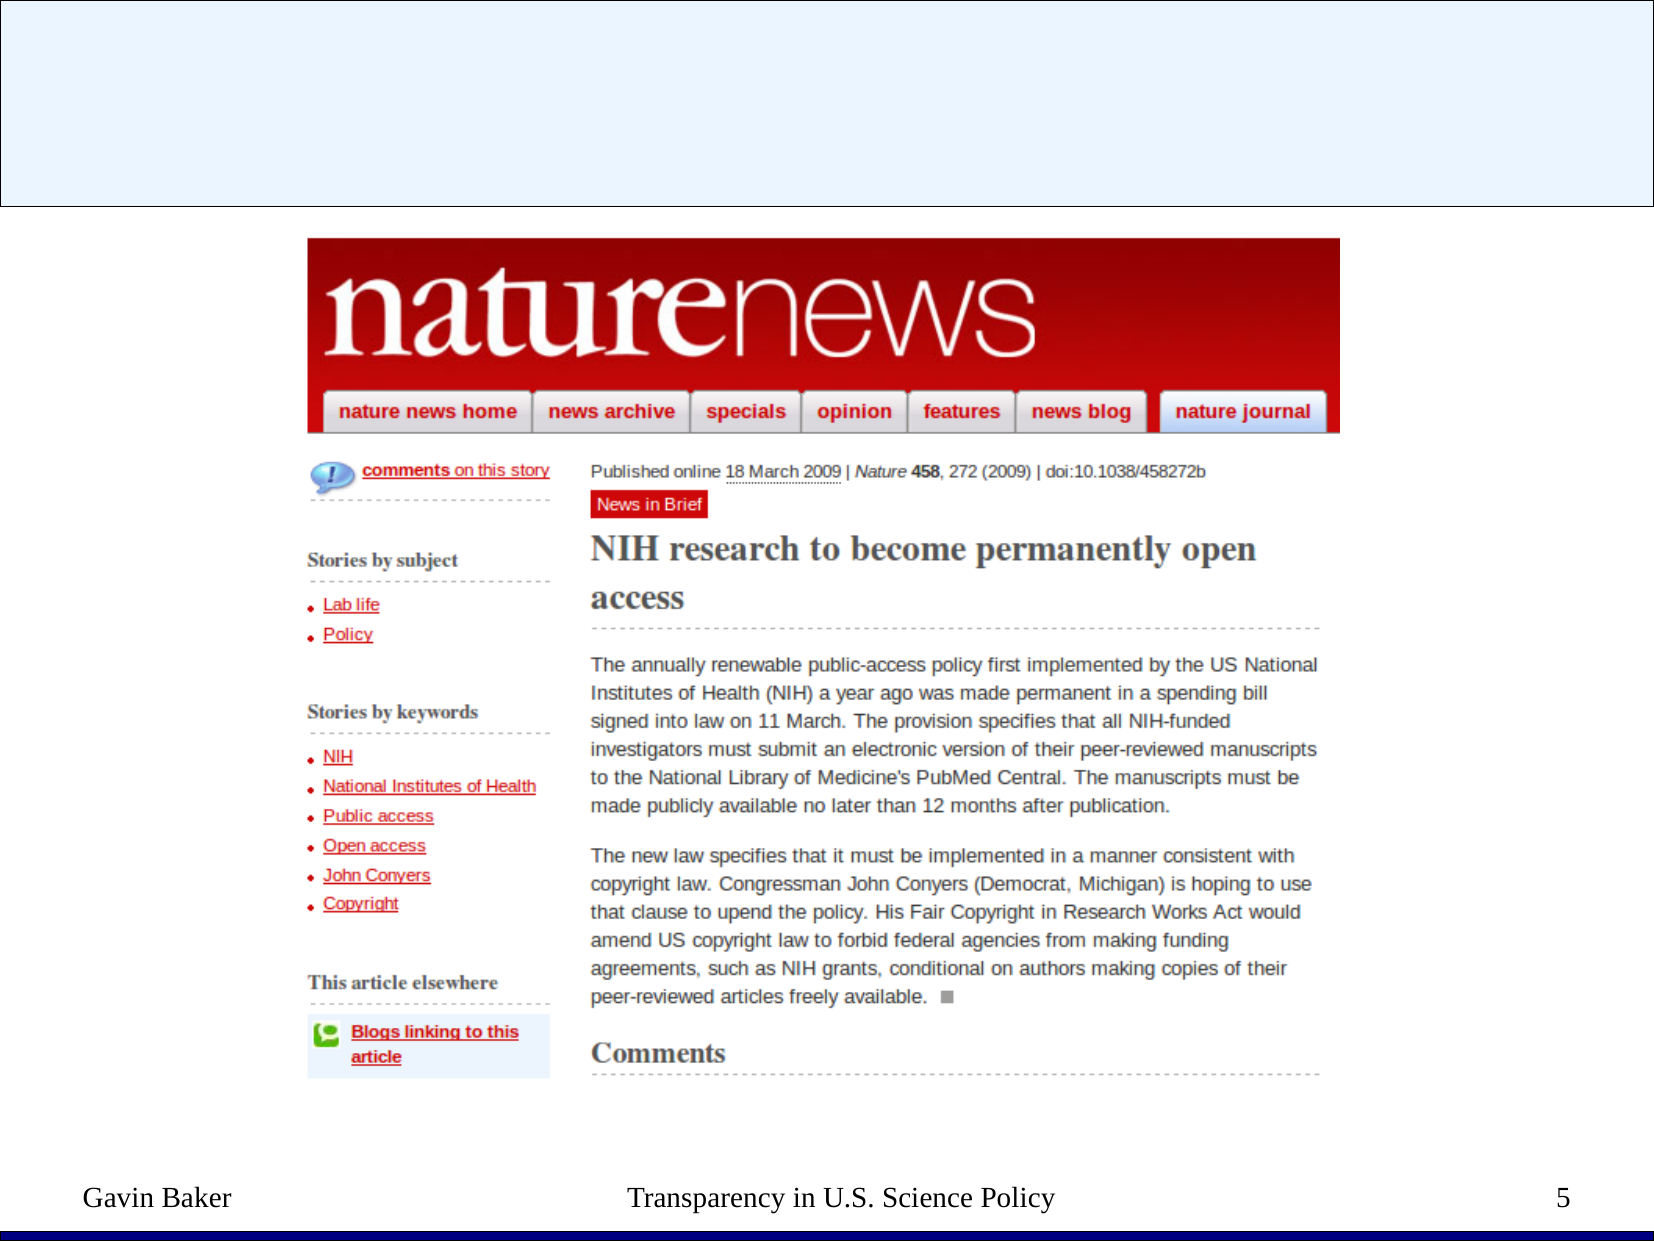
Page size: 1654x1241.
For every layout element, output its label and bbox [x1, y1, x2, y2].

picture [300, 229, 1340, 1088]
